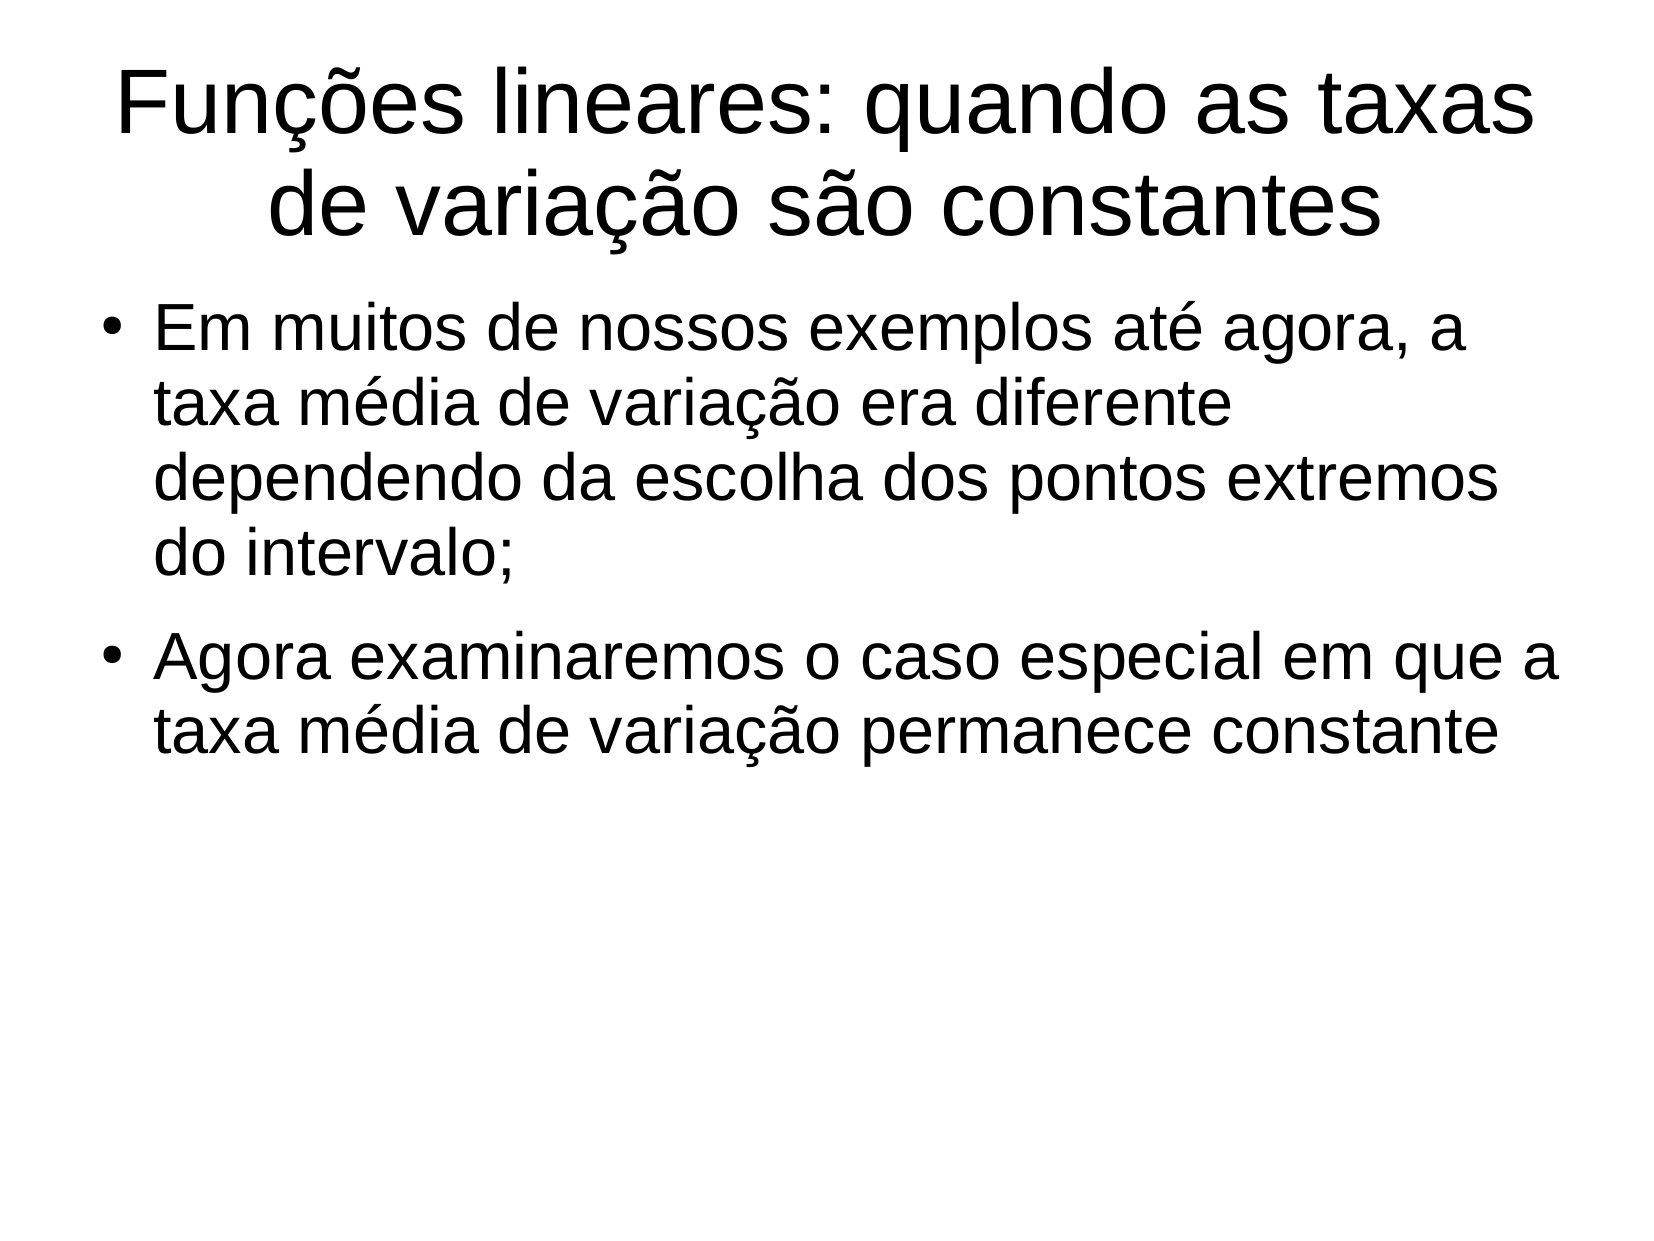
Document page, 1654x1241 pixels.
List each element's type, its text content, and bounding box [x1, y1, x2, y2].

title Funções lineares: quando as taxas de variação são constantes [82, 49, 1571, 257]
list Em muitos de nossos exemplos até agora, a taxa média de variação era diferente dependendo da escolha dos pontos extremos do intervalo; Agora examinaremos o caso especial em que a taxa média de variação permanece constante [82, 290, 1571, 1010]
